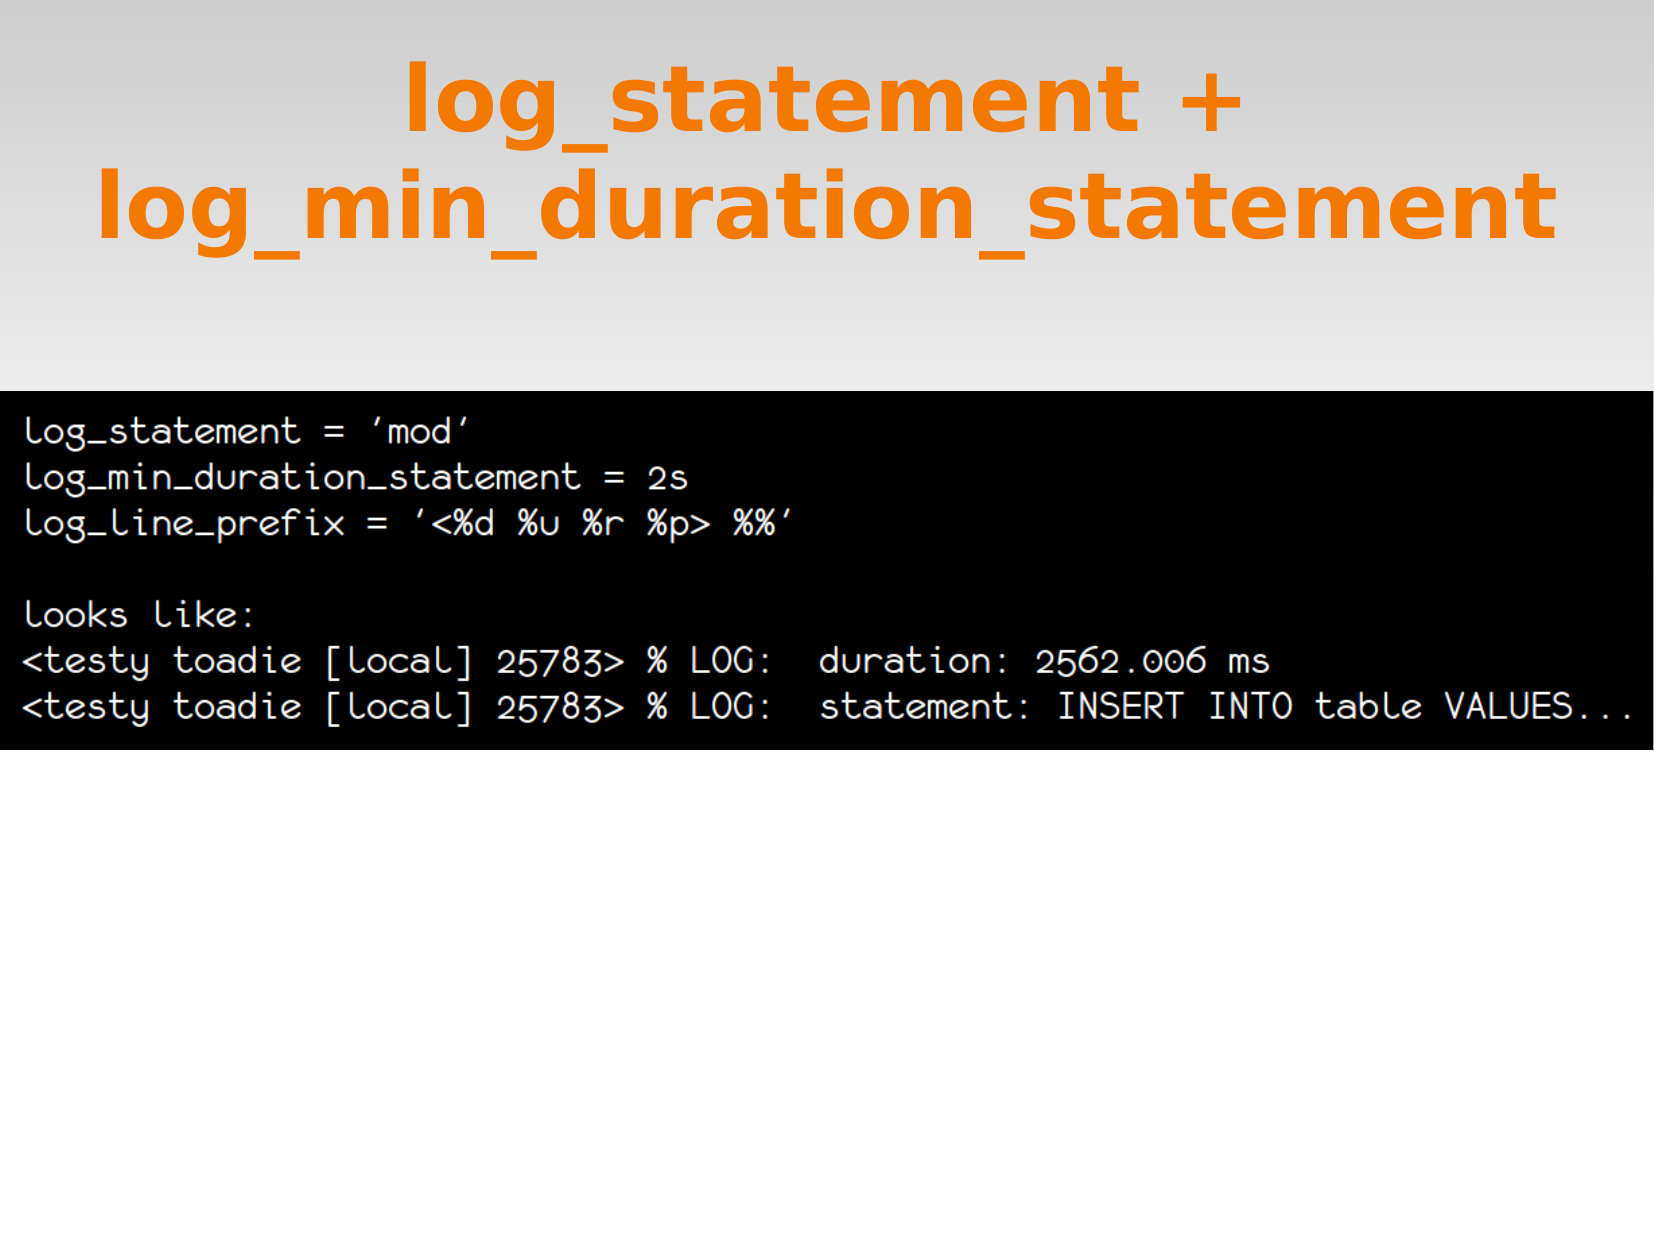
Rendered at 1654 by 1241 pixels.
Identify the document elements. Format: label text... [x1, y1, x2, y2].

title log_statement + log_min_duration_statement [82, 45, 1571, 261]
picture [0, 391, 1654, 751]
